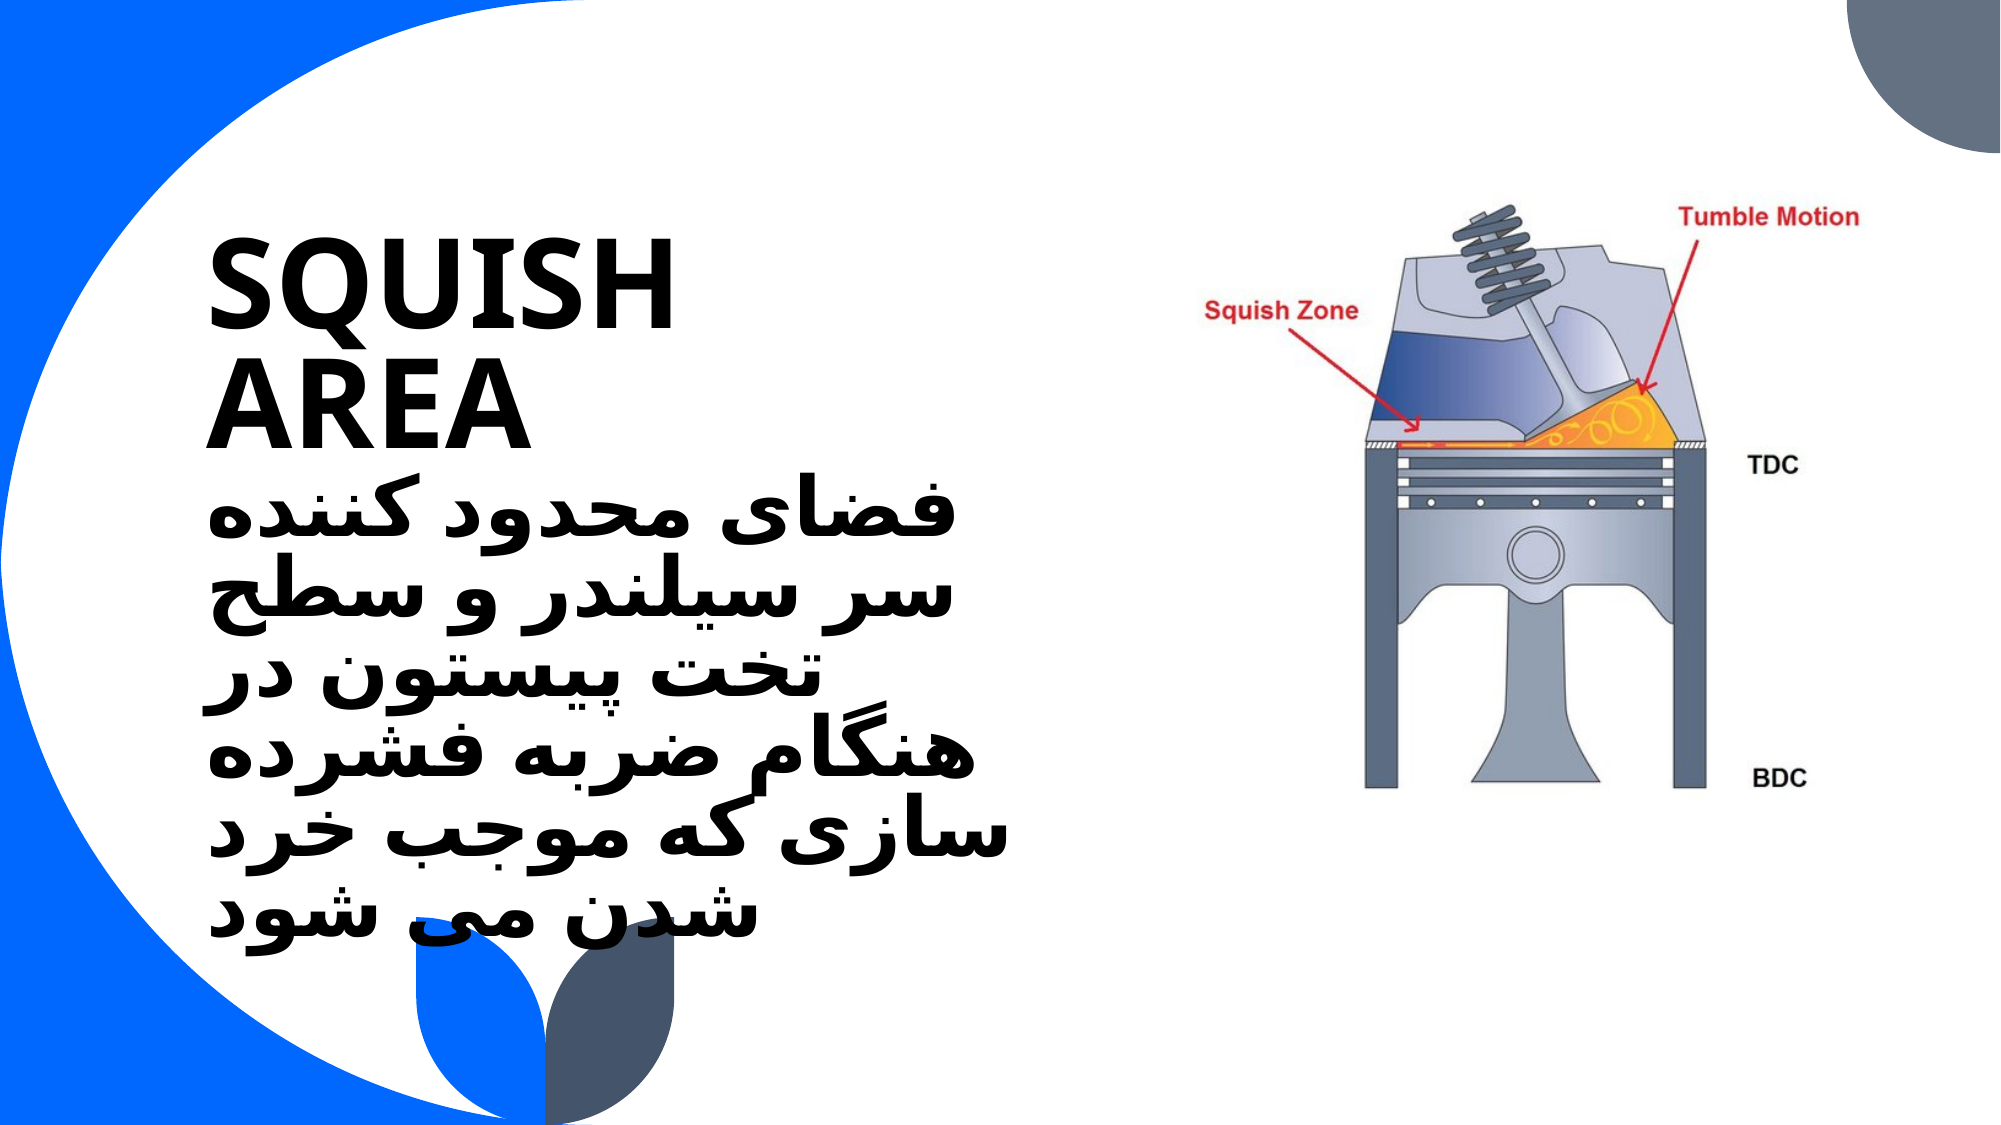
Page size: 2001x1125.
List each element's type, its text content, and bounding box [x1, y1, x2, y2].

picture [1178, 191, 1917, 934]
title SQUISH AREA فضای محدود کننده سر سیلندر و سطح تخت پیستون در هنگام ضربه فشرده سازی که موجب خرد شدن می شود [191, 224, 1035, 1103]
